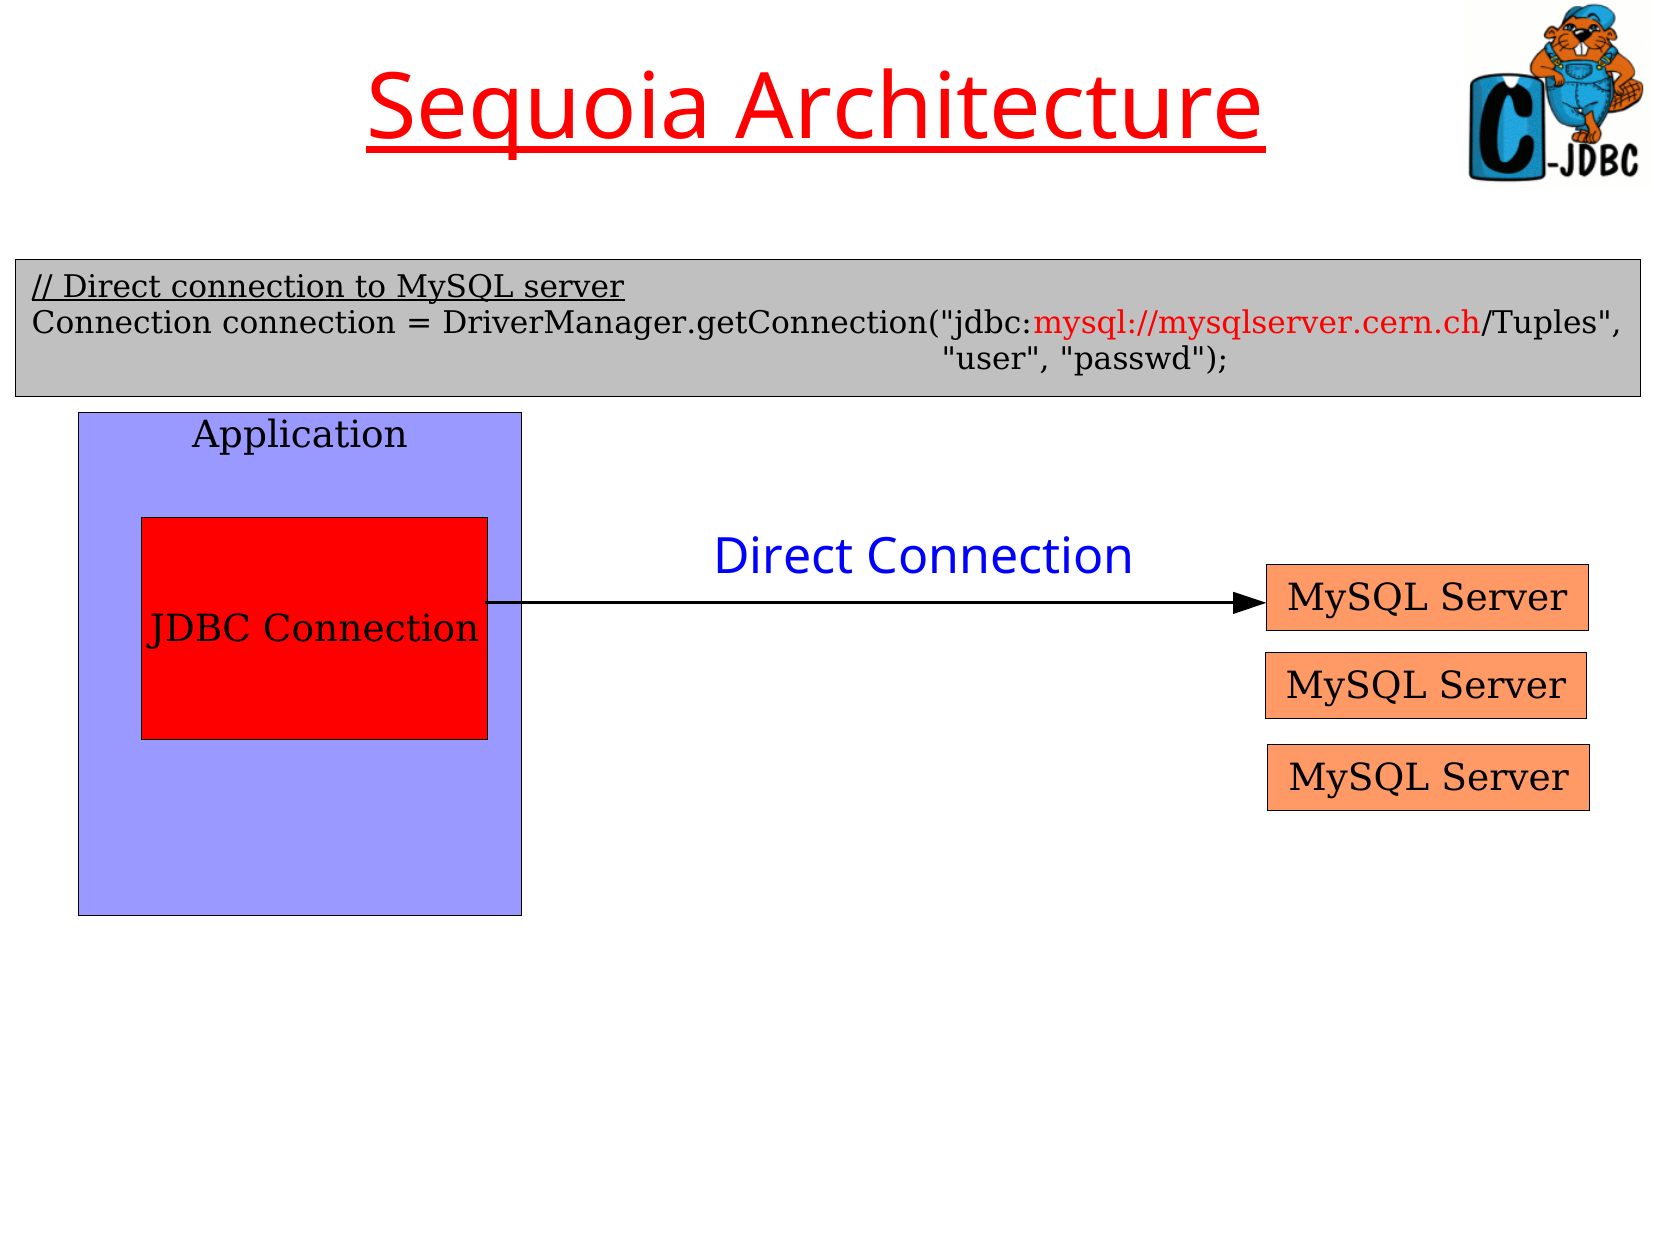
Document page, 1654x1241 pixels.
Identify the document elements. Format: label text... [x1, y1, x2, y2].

text_box Direct Connection [713, 520, 1034, 597]
text_box Application [78, 412, 522, 916]
text_box JDBC Connection [141, 517, 488, 740]
text_box // Direct connection to MySQL server Connection connection = DriverManager.getConnection("jdbc:mysql://mysqlserver.cern.ch/Tuples", "user", "passwd"); [31, 232, 1654, 414]
text_box MySQL Server [1265, 652, 1587, 719]
title Sequoia Architecture [110, 0, 1523, 208]
picture [1463, 0, 1654, 186]
text_box [15, 259, 31, 397]
text_box MySQL Server [1266, 564, 1589, 631]
text_box MySQL Server [1267, 744, 1590, 811]
